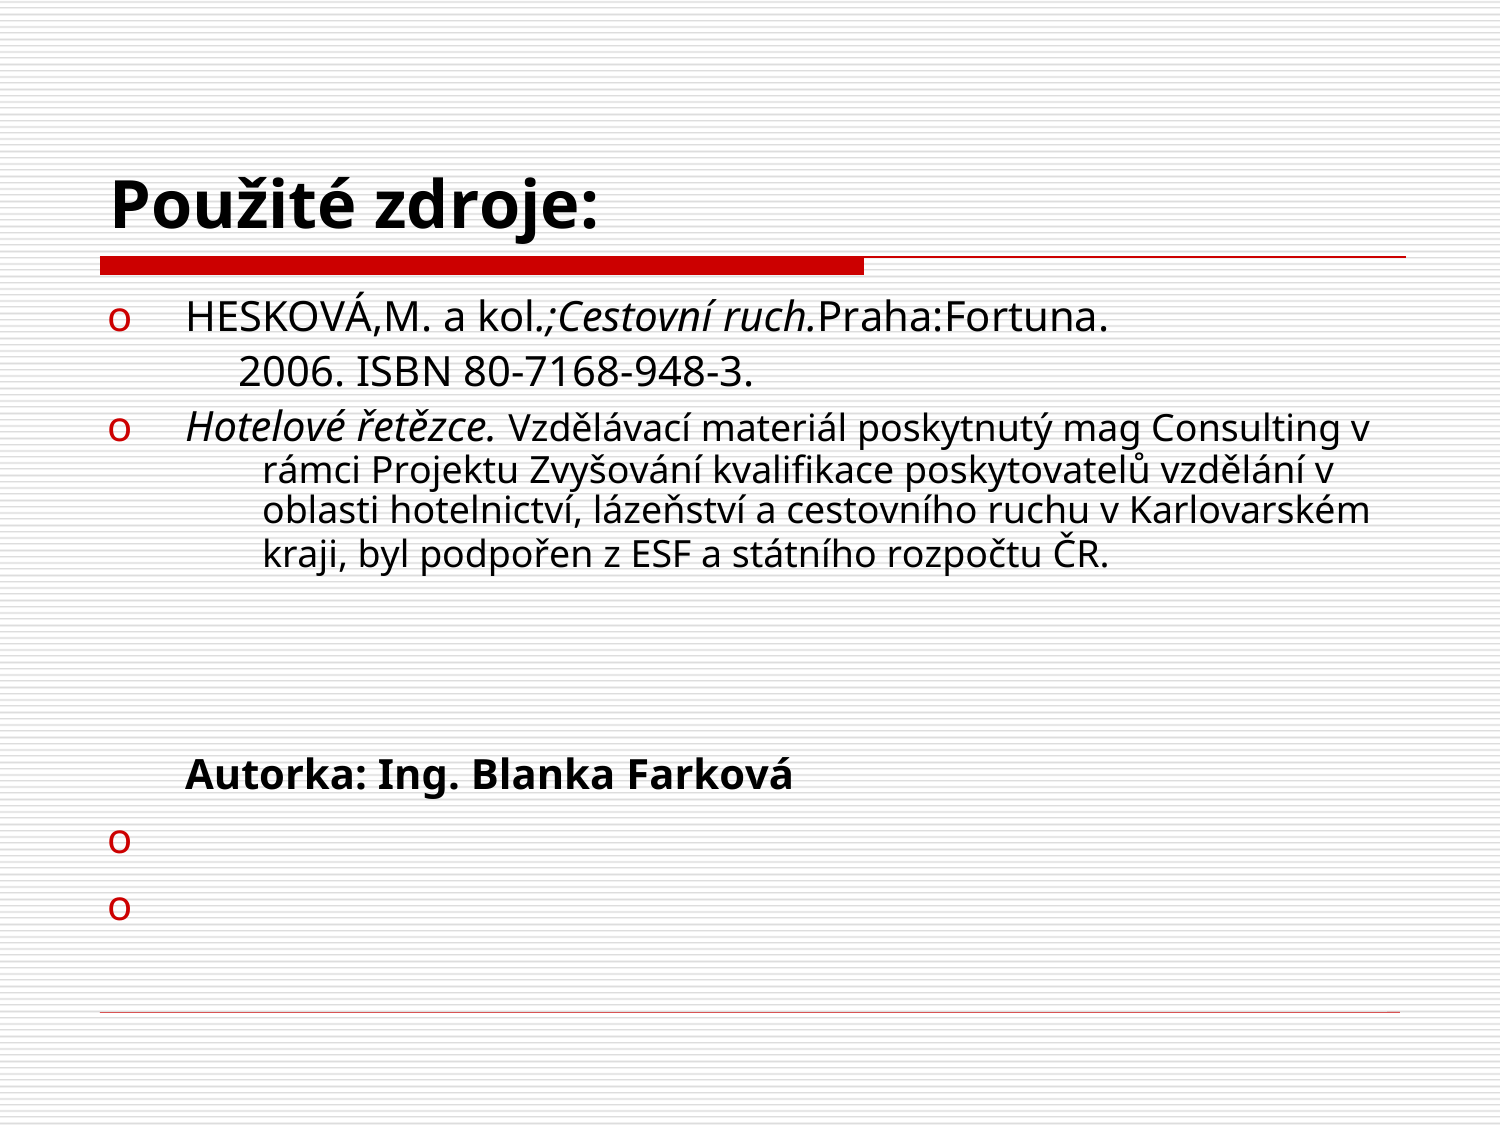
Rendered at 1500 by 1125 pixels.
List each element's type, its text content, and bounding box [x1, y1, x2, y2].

list HESKOVÁ,M. a kol.;Cestovní ruch.Praha:Fortuna. 2006. ISBN 80-7168-948-3. Hotelové řetězce. Vzdělávací materiál poskytnutý mag Consulting v rámci Projektu Zvyšování kvalifikace poskytovatelů vzdělání v oblasti hotelnictví, lázeňství a cestovního ruchu v Karlovarském kraji, byl podpořen z ESF a státního rozpočtu ČR. Autorka: Ing. Blanka Farková [92, 287, 1406, 988]
title Použité zdroje: [94, 50, 1407, 250]
picture [0, 0, 1500, 1125]
